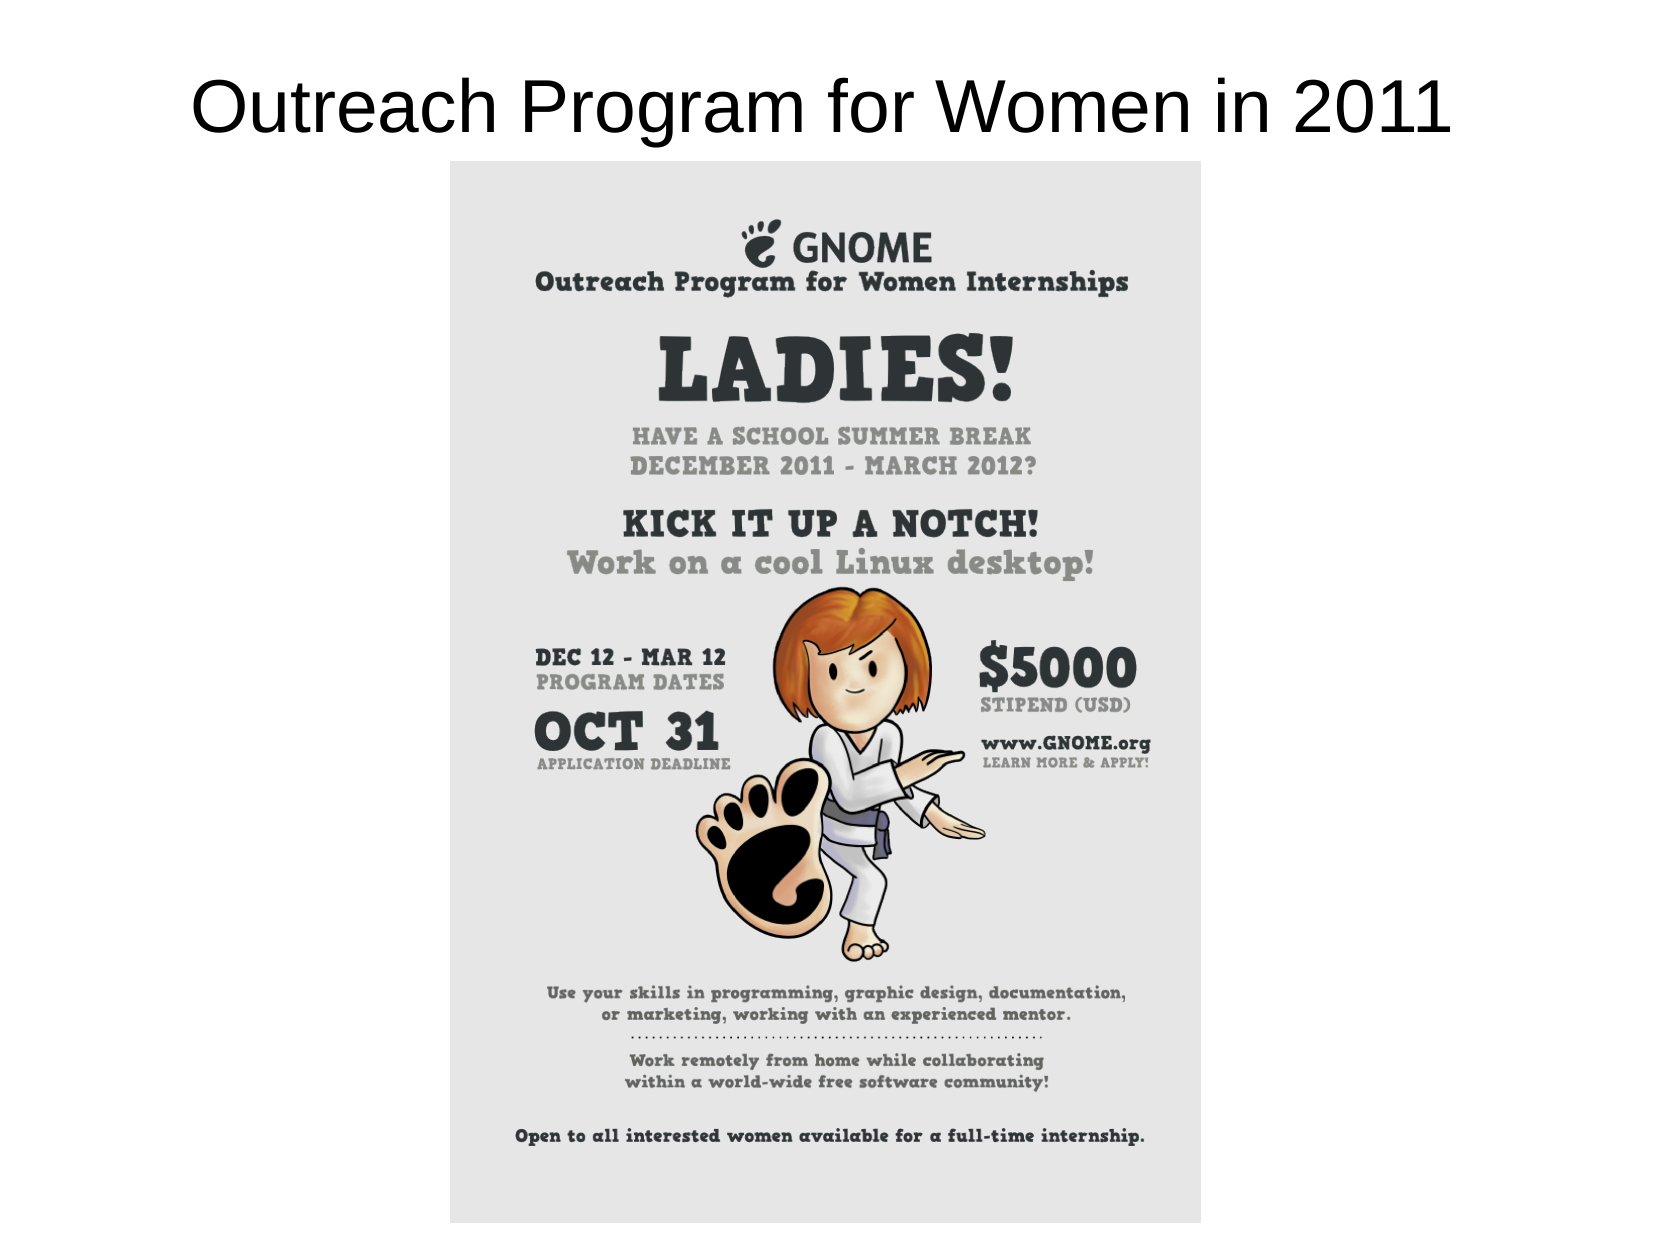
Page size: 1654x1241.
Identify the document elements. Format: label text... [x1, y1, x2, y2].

picture [450, 160, 1202, 1223]
title Outreach Program for Women in 2011 [0, 2, 1646, 211]
